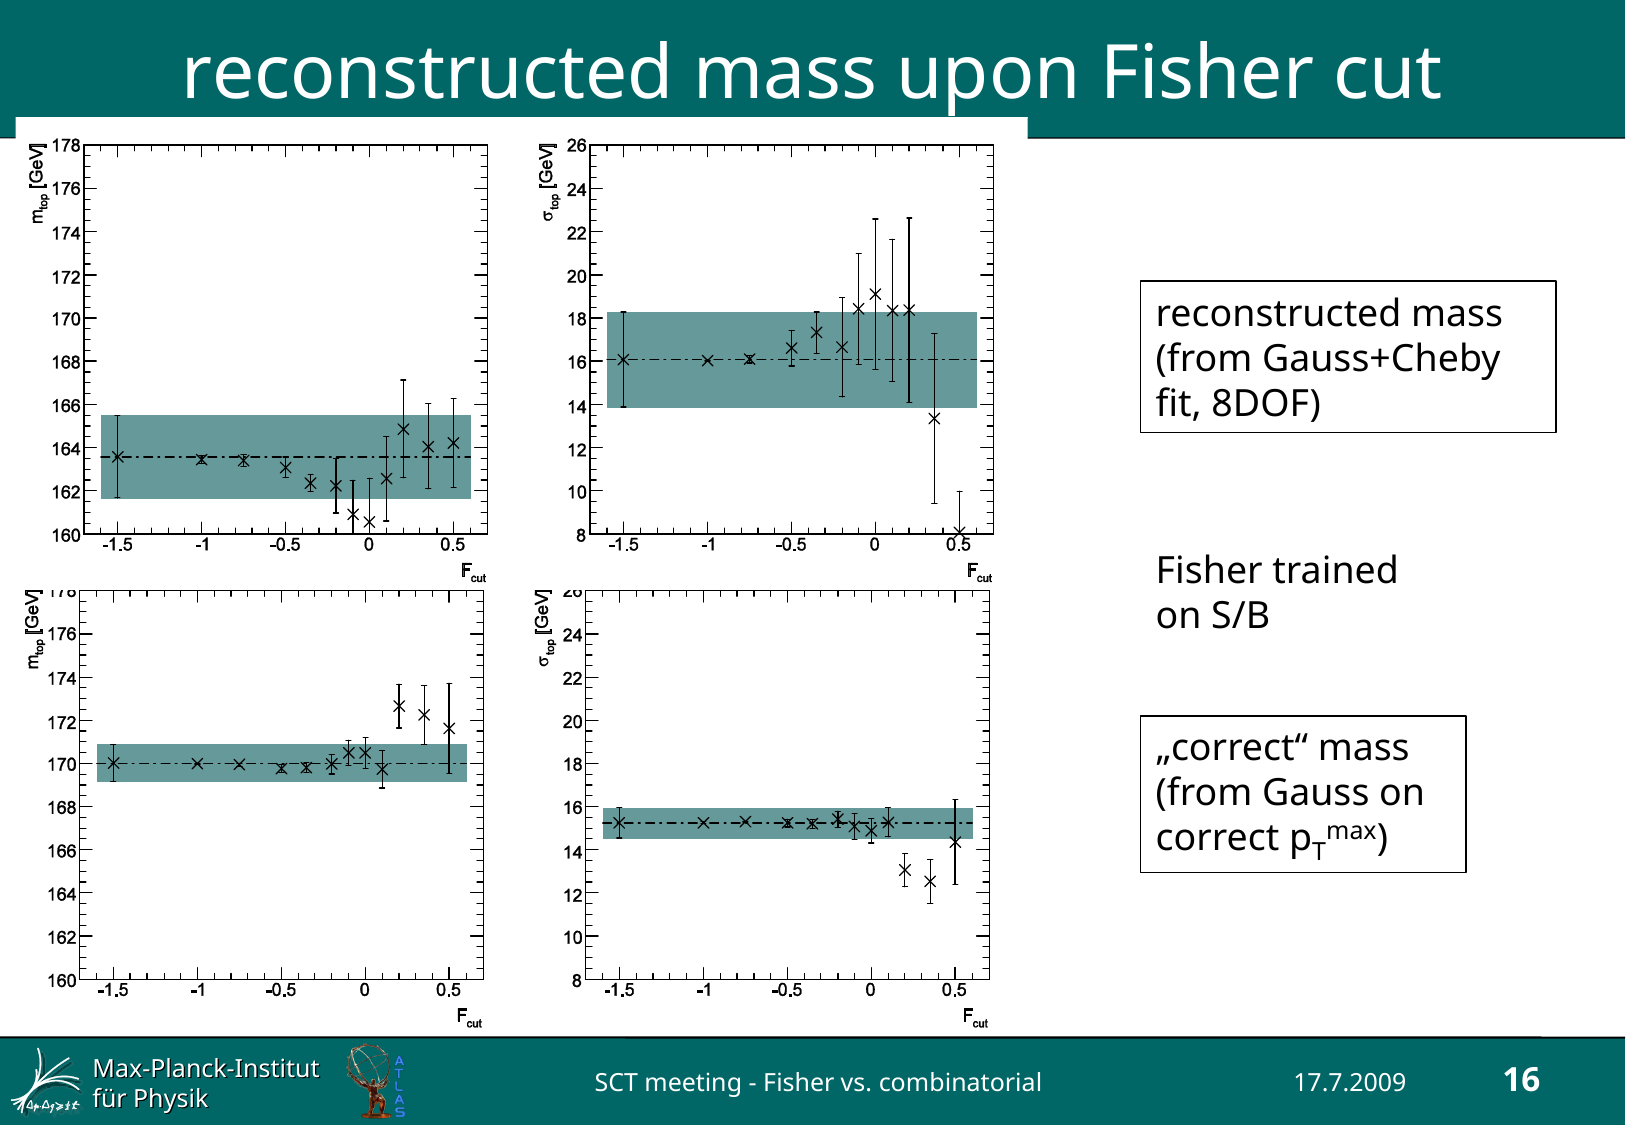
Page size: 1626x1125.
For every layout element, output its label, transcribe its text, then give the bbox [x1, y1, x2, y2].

text_box „correct“ mass (from Gauss on correct pTmax) [1140, 715, 1467, 868]
text_box reconstructed mass (from Gauss+Cheby fit, 8DOF) [1140, 281, 1557, 433]
picture [11, 117, 1028, 1035]
title reconstructed mass upon Fisher cut [0, 0, 1625, 138]
text_box 17.7.2009 [1213, 1037, 1487, 1125]
text_box 19 [1487, 1037, 1625, 1125]
text_box Fisher trained on S/B [1140, 539, 1447, 646]
text_box SCT meeting - Fisher vs. combinatorial [425, 1037, 1213, 1125]
